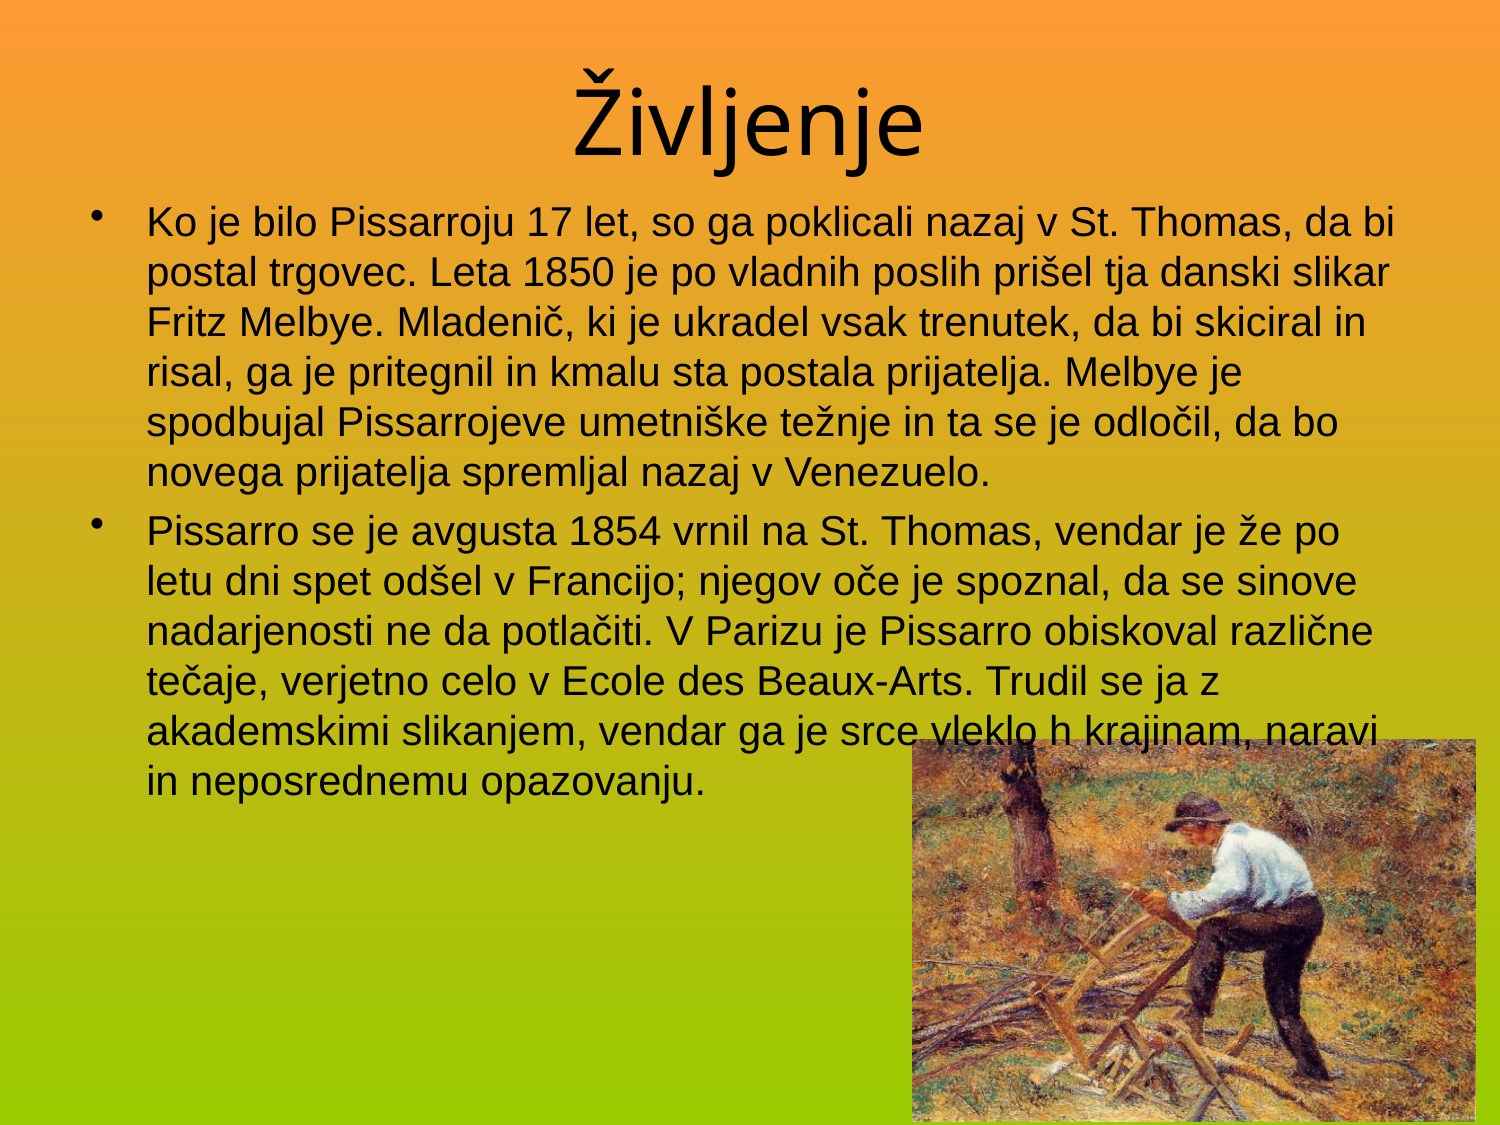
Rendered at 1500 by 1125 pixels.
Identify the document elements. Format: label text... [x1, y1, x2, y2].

picture [912, 739, 1476, 1122]
list Ko je bilo Pissarroju 17 let, so ga poklicali nazaj v St. Thomas, da bi postal trgovec. Leta 1850 je po vladnih poslih prišel tja danski slikar Fritz Melbye. Mladenič, ki je ukradel vsak trenutek, da bi skiciral in risal, ga je pritegnil in kmalu sta postala prijatelja. Melbye je spodbujal Pissarrojeve umetniške težnje in ta se je odločil, da bo novega prijatelja spremljal nazaj v Venezuelo. Pissarro se je avgusta 1854 vrnil na St. Thomas, vendar je že po letu dni spet odšel v Francijo; njegov oče je spoznal, da se sinove nadarjenosti ne da potlačiti. V Parizu je Pissarro obiskoval različne tečaje, verjetno celo v Ecole des Beaux-Arts. Trudil se ja z akademskimi slikanjem, vendar ga je srce vleklo h krajinam, naravi in neposrednemu opazovanju. [75, 187, 1425, 930]
title Življenje [75, 24, 1425, 187]
